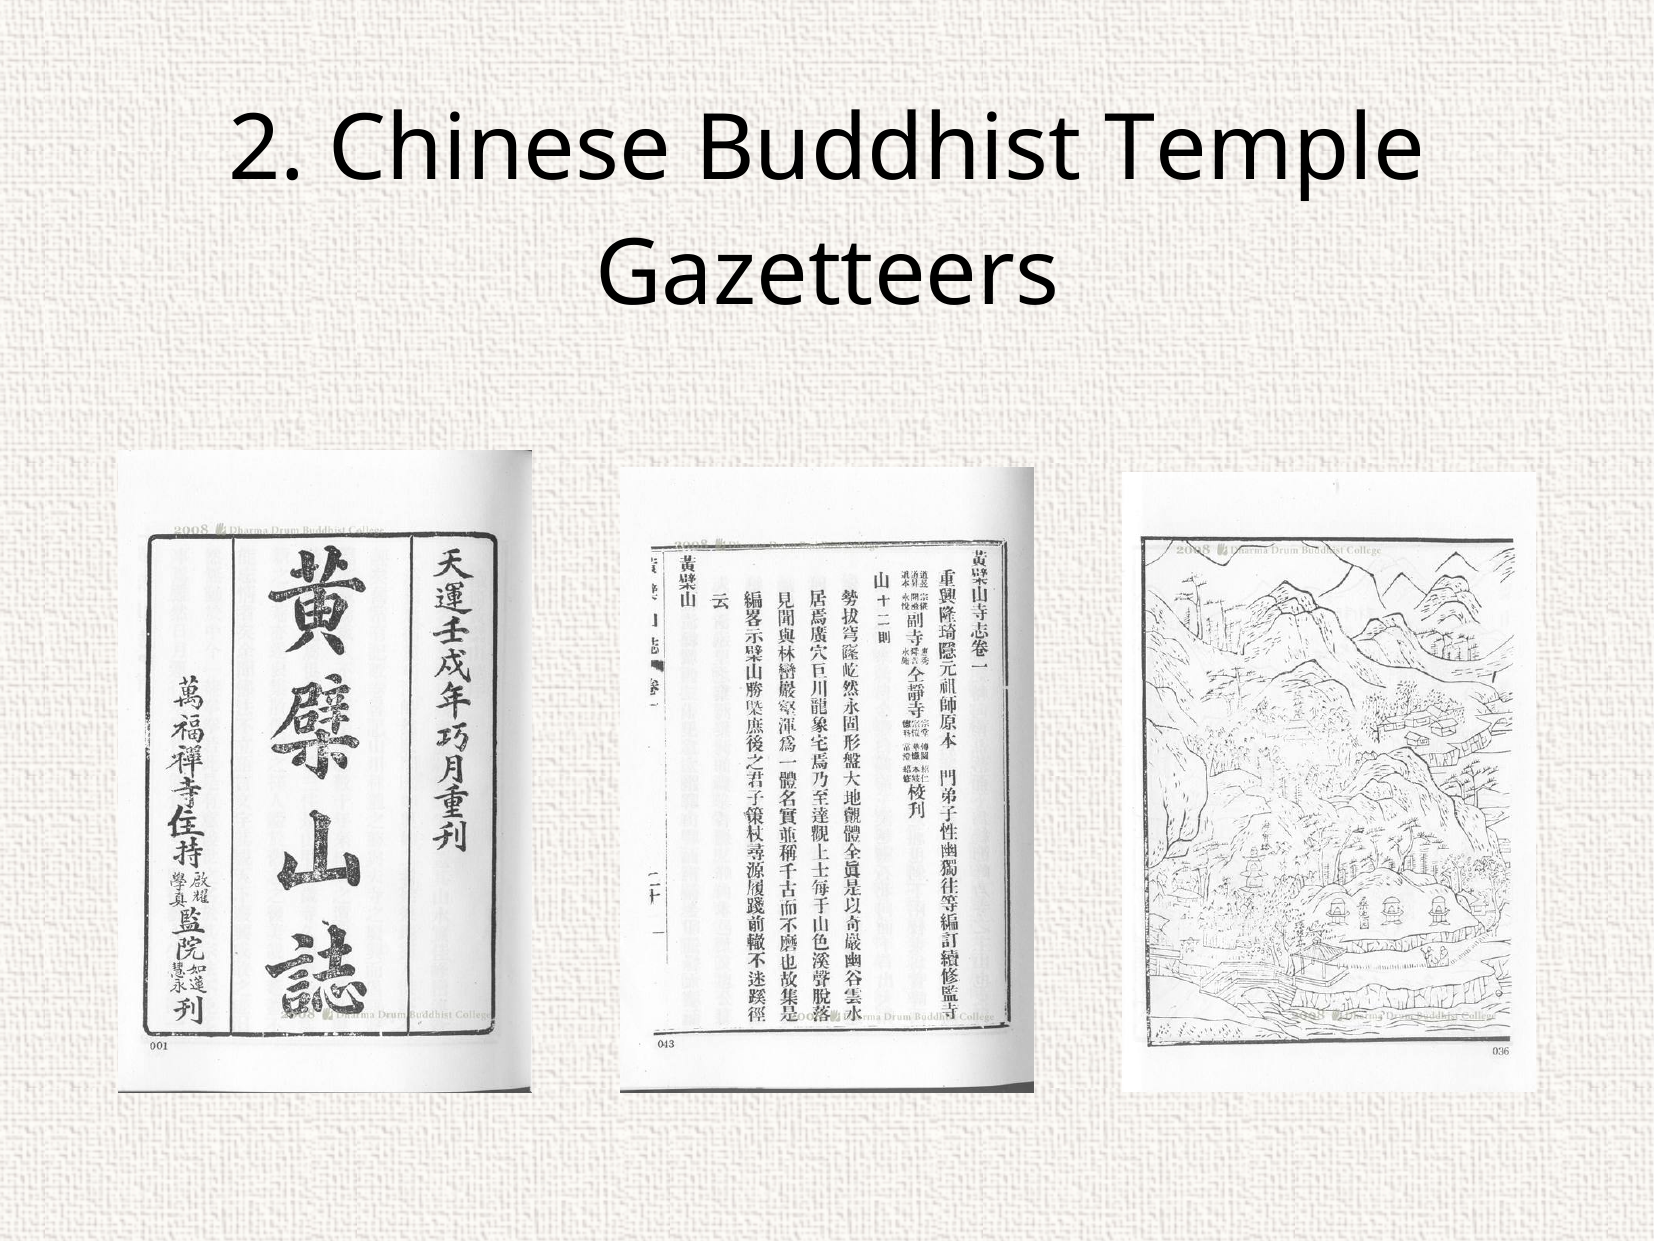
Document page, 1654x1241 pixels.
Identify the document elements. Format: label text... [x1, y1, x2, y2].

picture [0, 0, 1654, 1241]
title 2. Chinese Buddhist Temple Gazetteers [121, 83, 1534, 330]
